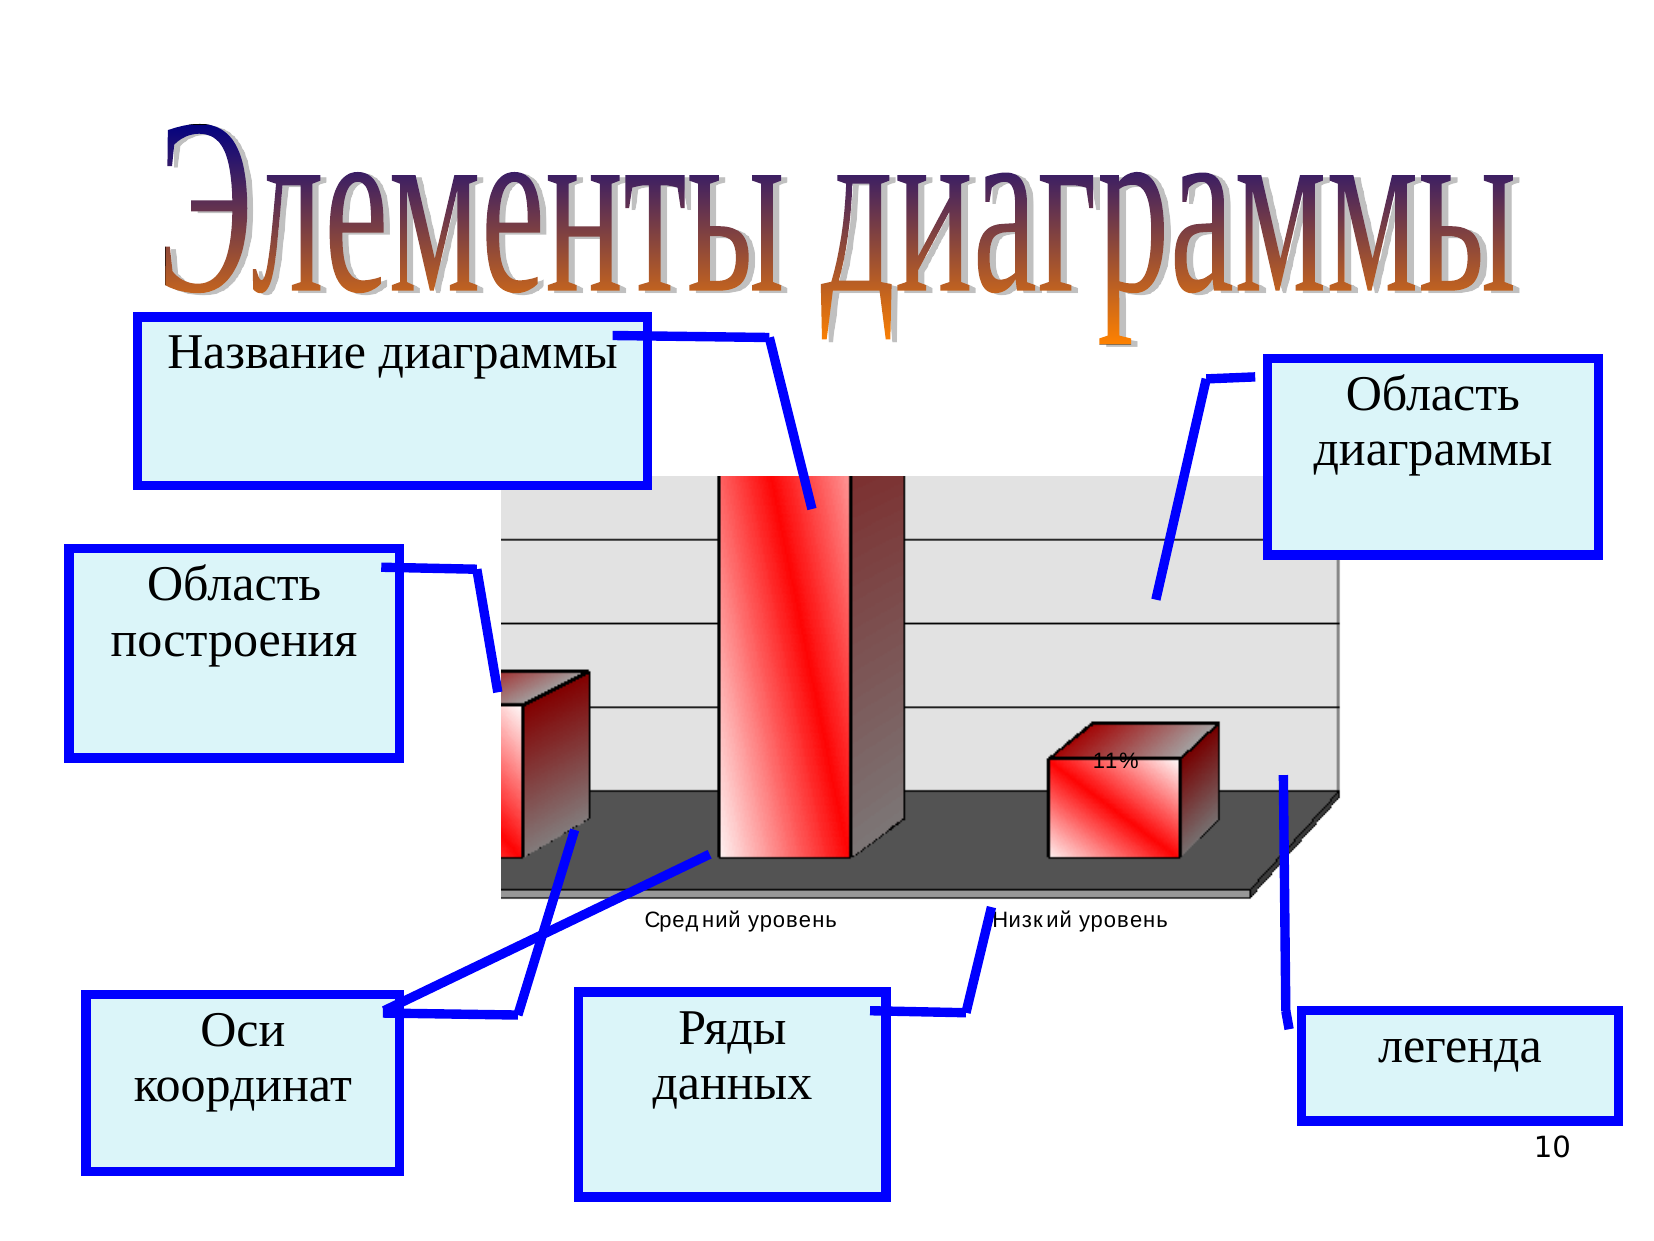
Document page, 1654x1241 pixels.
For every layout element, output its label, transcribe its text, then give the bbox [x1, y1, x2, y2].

text_box Элементы диаграммы [1483, 175, 1513, 291]
text_box Оси координат [86, 941, 541, 1171]
text_box Элементы диаграммы [486, 171, 541, 294]
text_box Элементы диаграммы [1039, 175, 1094, 291]
text_box Элементы диаграммы [977, 172, 1036, 294]
text_box Элементы диаграммы [820, 175, 892, 340]
text_box Элементы диаграммы [1237, 175, 1323, 291]
text_box Элементы диаграммы [252, 175, 321, 294]
text_box Элементы диаграммы [1421, 175, 1481, 291]
text_box Ряды данных [579, 907, 992, 1197]
text_box Элементы диаграммы [1329, 175, 1415, 291]
text_box Название диаграммы [138, 317, 812, 510]
text_box Элементы диаграммы [1174, 172, 1233, 294]
text_box Элементы диаграммы [329, 171, 384, 294]
chart [501, 476, 1346, 935]
text_box Элементы диаграммы [1099, 171, 1164, 345]
text_box Элементы диаграммы [689, 175, 749, 291]
text_box Область диаграммы [1268, 358, 1598, 555]
text_box Элементы диаграммы [752, 175, 782, 291]
text_box Элементы диаграммы [165, 123, 248, 294]
text_box Элементы диаграммы [547, 175, 620, 291]
text_box Элементы диаграммы [625, 175, 685, 291]
text_box Элементы диаграммы [897, 175, 970, 291]
text_box Элементы диаграммы [391, 175, 478, 291]
text_box Область построения [69, 549, 498, 758]
text_box легенда [1302, 1011, 1619, 1121]
